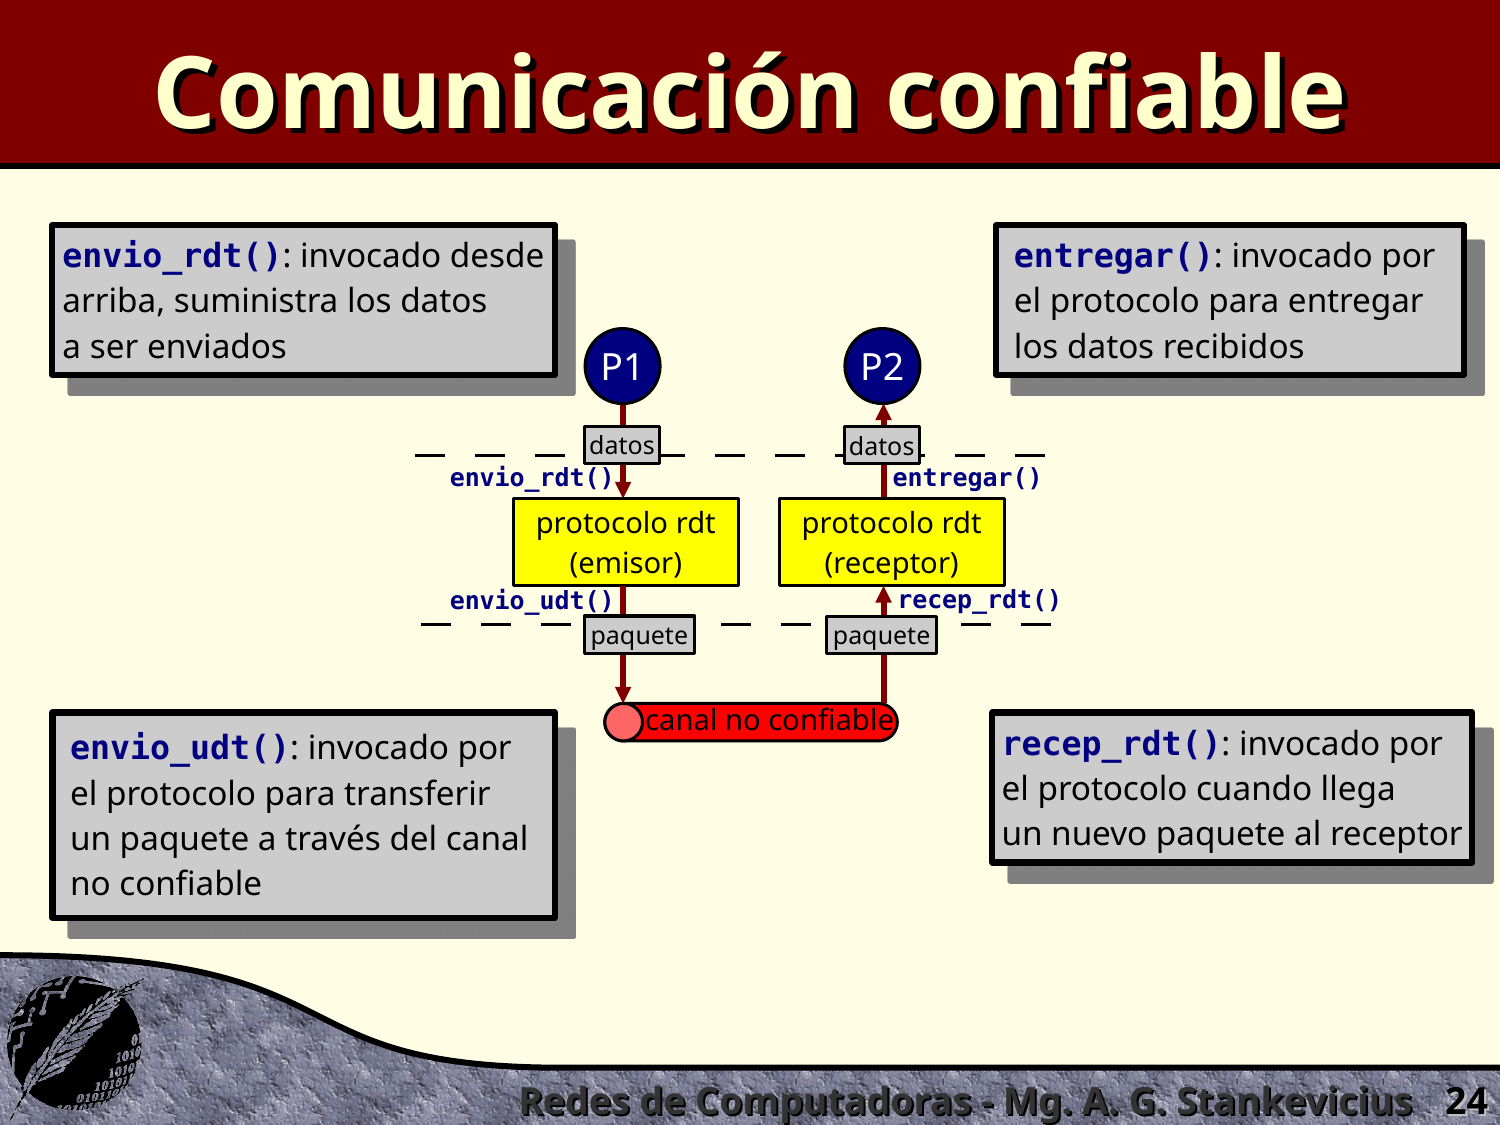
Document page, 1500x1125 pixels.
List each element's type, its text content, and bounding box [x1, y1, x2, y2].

text_box datos [584, 426, 660, 464]
text_box canal no confiable [630, 692, 902, 748]
text_box envio_udt() [435, 578, 630, 623]
text_box recep_rdt(): invocado por el protocolo cuando llega un nuevo paquete al receptor [992, 712, 1473, 863]
text_box envio_rdt() [435, 455, 630, 501]
picture [790, 1100, 795, 1110]
picture [0, 959, 1500, 1125]
title Comunicación confiable [15, 5, 1485, 160]
picture [1047, 1100, 1054, 1110]
text_box envio_rdt(): invocado desde arriba, suministra los datos a ser enviados [52, 224, 555, 376]
text_box protocolo rdt (emisor) [513, 498, 739, 586]
text_box envio_udt(): invocado por el protocolo para transferir un paquete a través del canal no confiable [52, 712, 556, 918]
text_box P1 [585, 328, 661, 404]
text_box entregar() [877, 456, 1058, 501]
text_box protocolo rdt (receptor) [779, 498, 1005, 586]
text_box entregar(): invocado por el protocolo para entregar los datos recibidos [996, 224, 1464, 376]
text_box datos [844, 426, 920, 464]
text_box recep_rdt() [882, 577, 1078, 622]
text_box paquete [584, 616, 695, 654]
text_box paquete [826, 616, 937, 654]
text_box esperar llamada de arriba [604, 703, 630, 741]
text_box P2 [844, 328, 920, 404]
